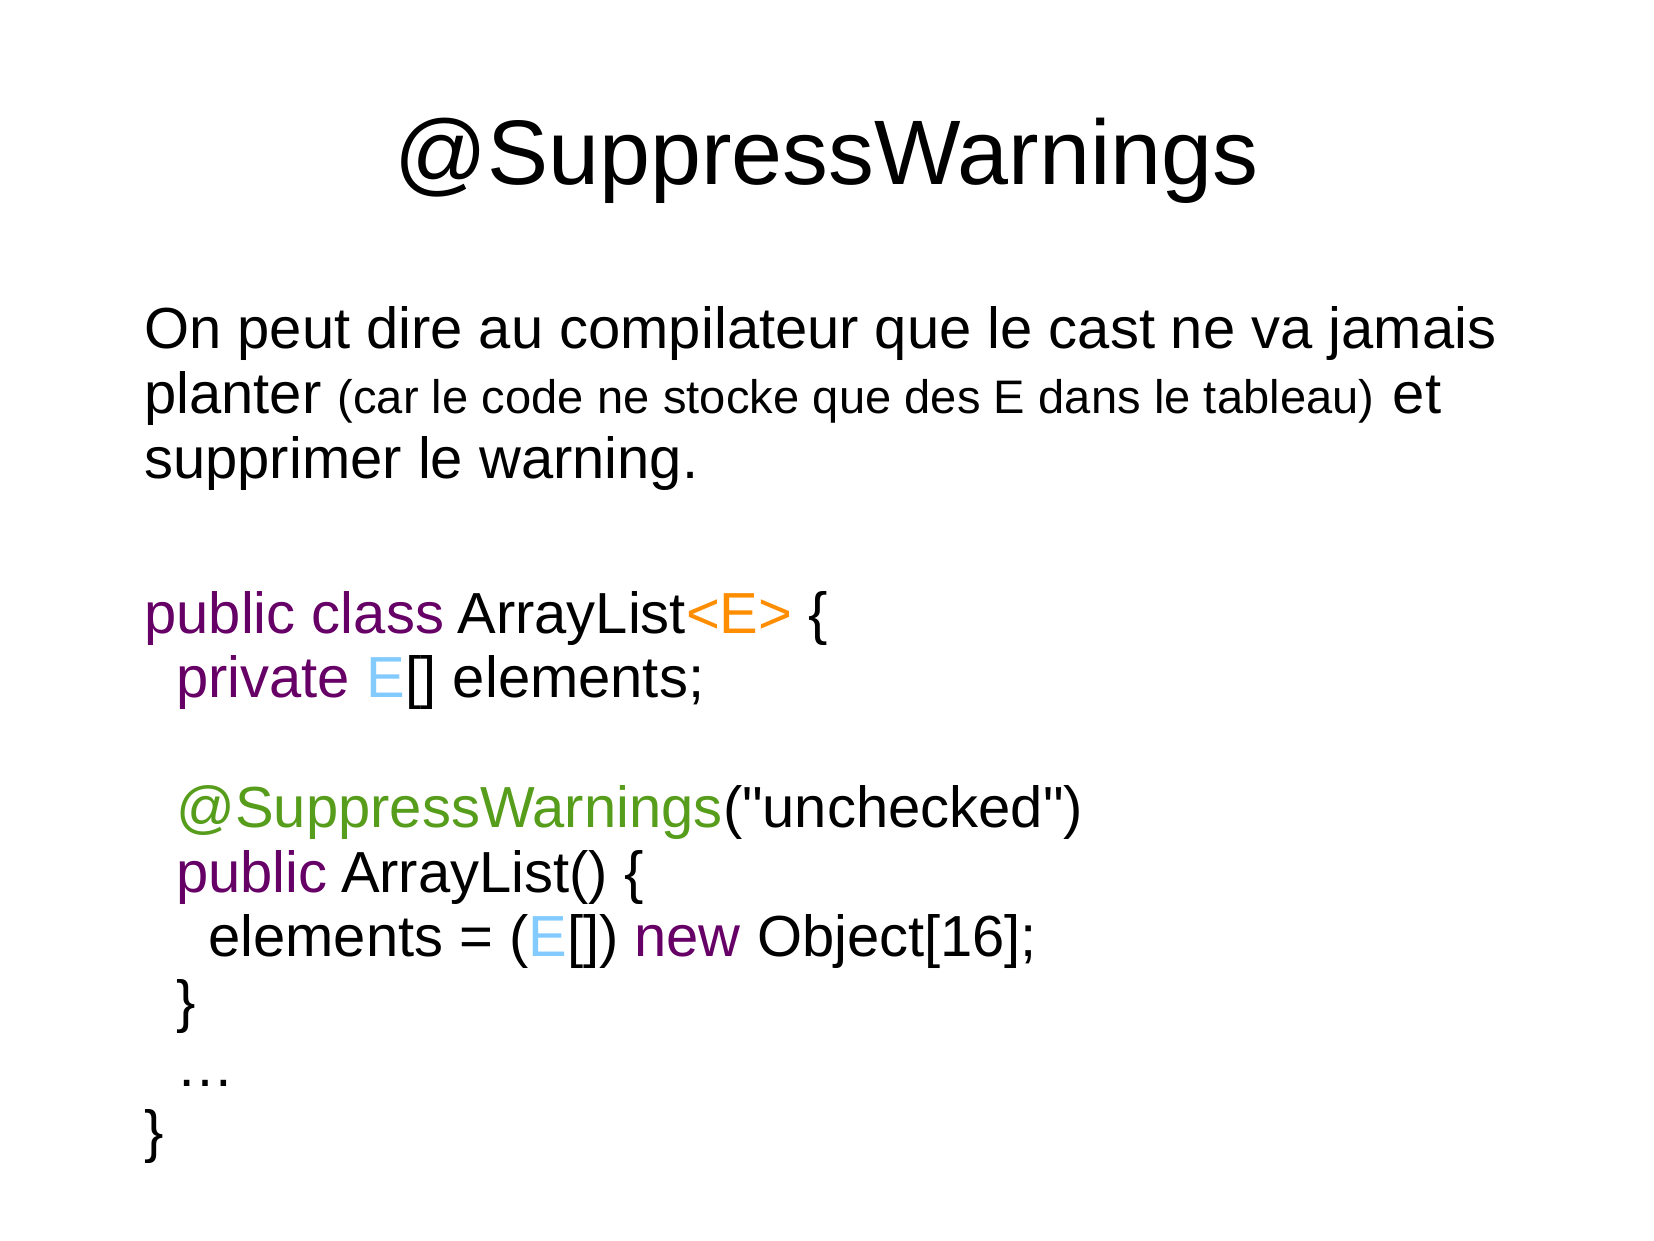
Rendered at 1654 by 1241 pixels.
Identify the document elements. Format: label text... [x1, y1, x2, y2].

list On peut dire au compilateur que le cast ne va jamais planter (car le code ne stocke que des E dans le tableau) et supprimer le warning. public class ArrayList<E> { private E[] elements; @SuppressWarnings("unchecked") public ArrayList() { elements = (E[]) new Object[16]; } … } [82, 296, 1571, 1176]
title @SuppressWarnings [82, 49, 1571, 257]
